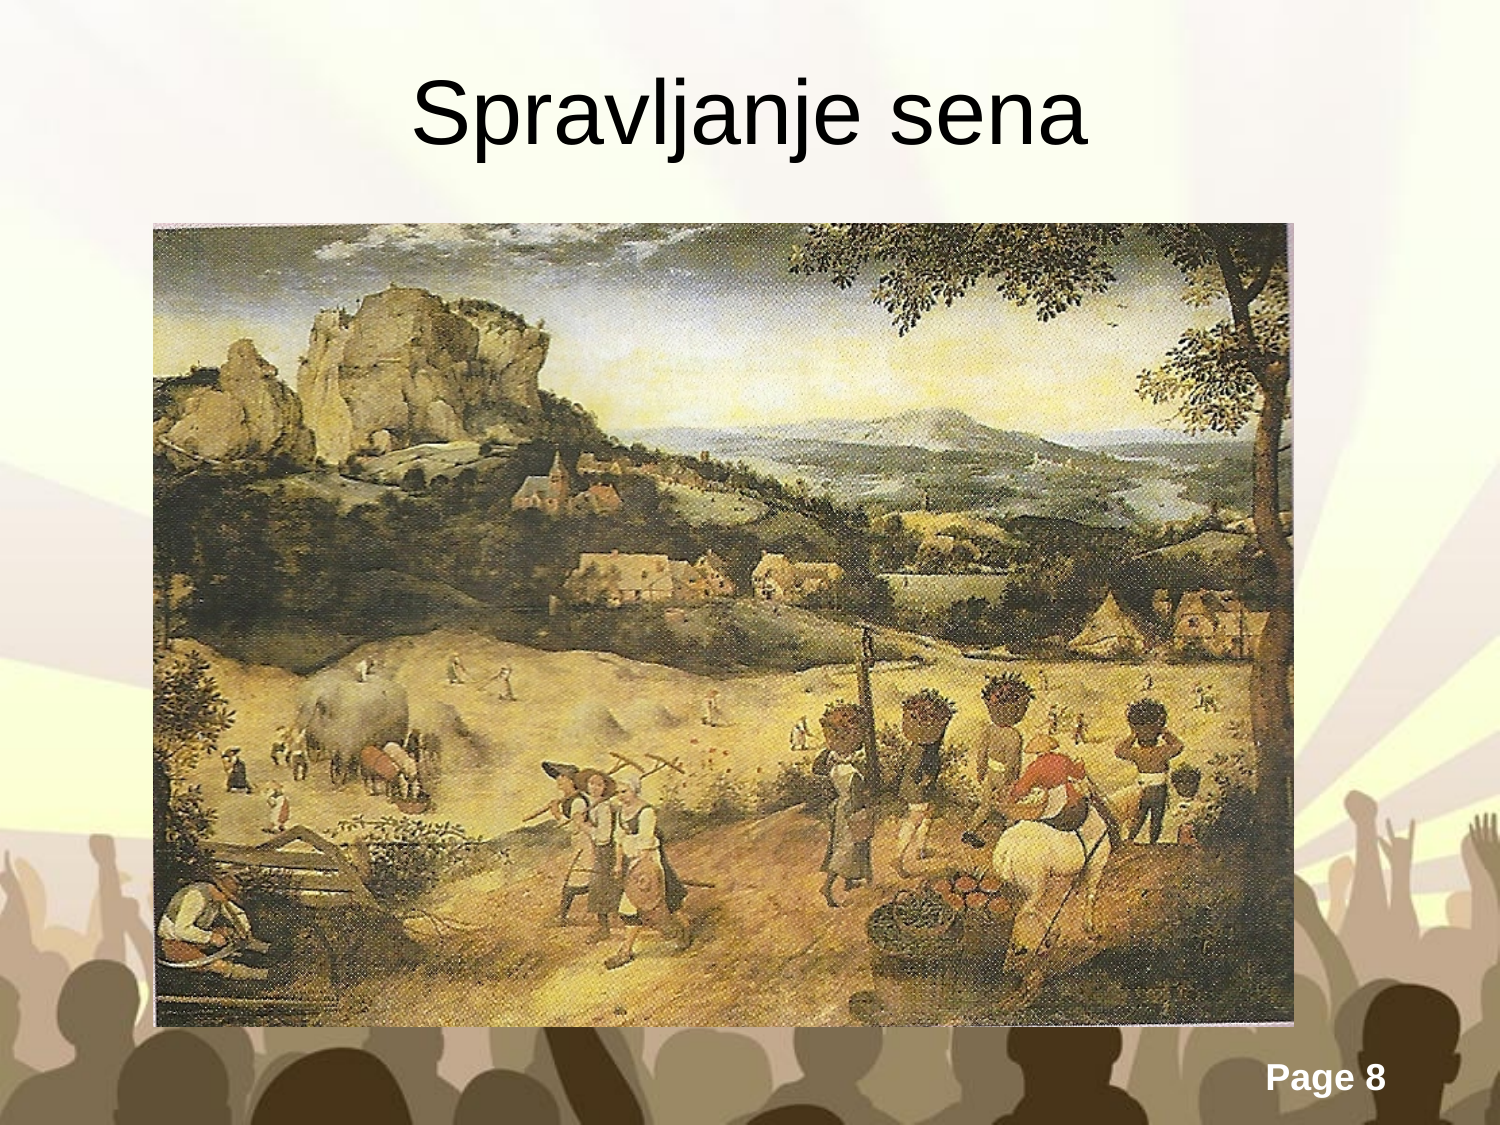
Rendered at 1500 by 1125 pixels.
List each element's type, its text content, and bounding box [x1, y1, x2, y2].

title Spravljanje sena [75, 45, 1425, 233]
picture [0, 0, 1500, 1125]
